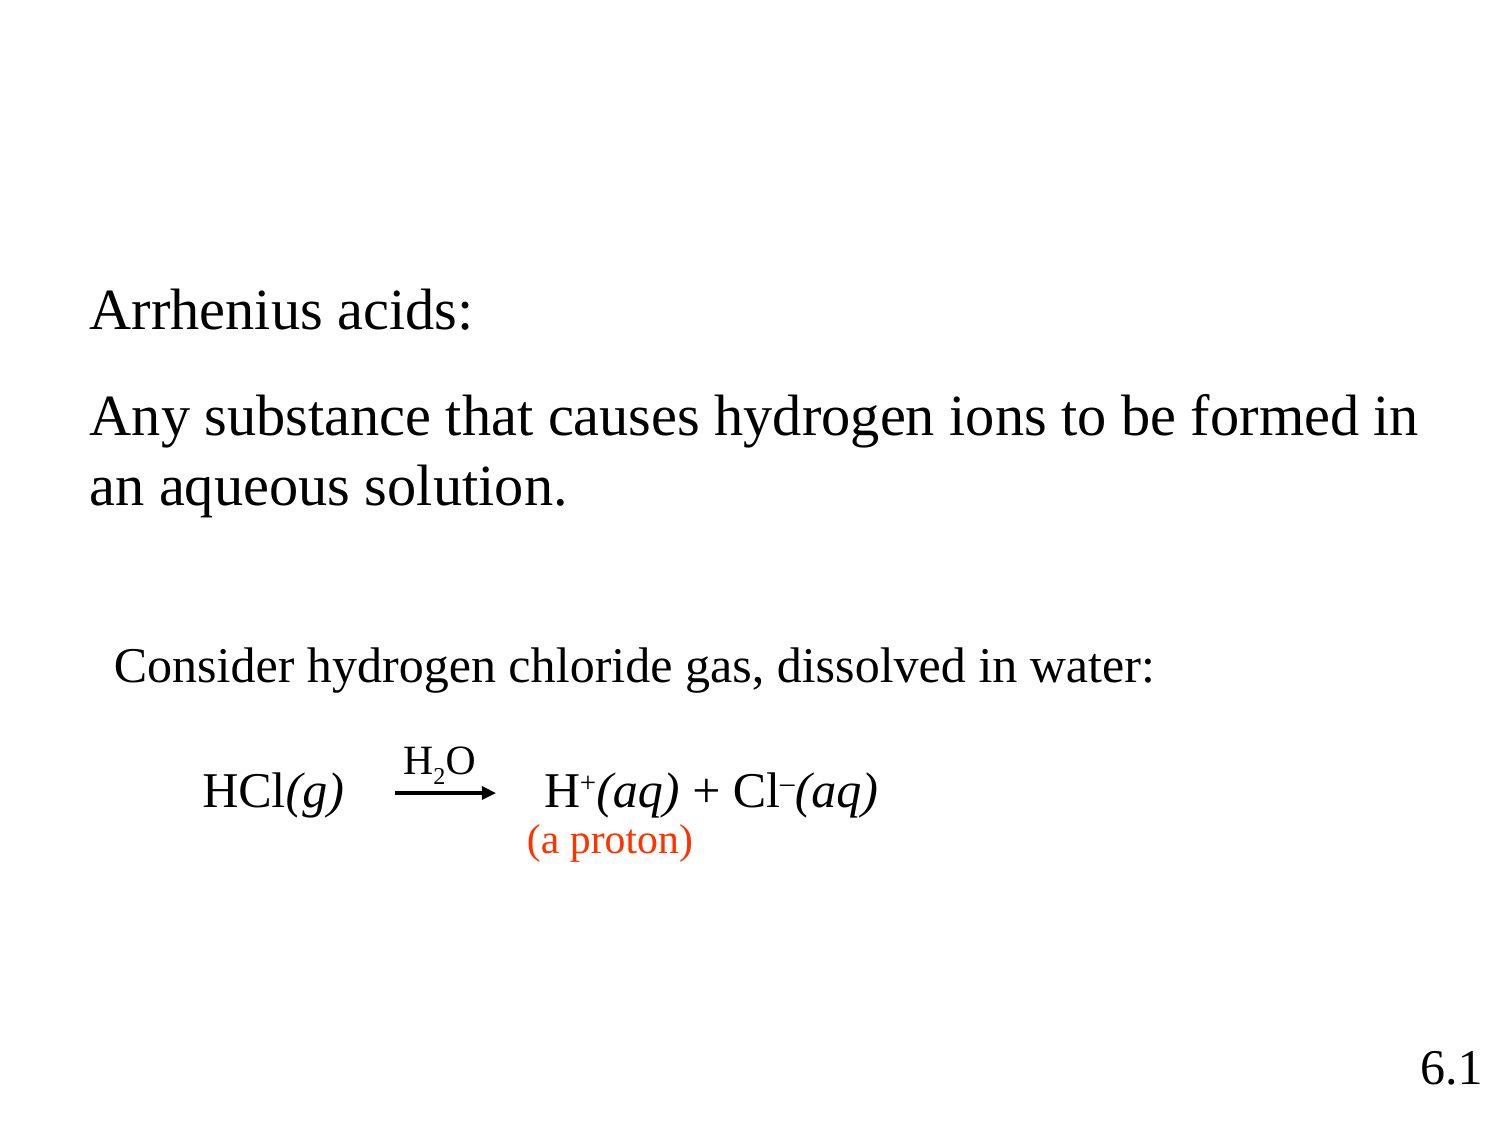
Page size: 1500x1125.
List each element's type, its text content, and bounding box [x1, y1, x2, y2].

text_box Arrhenius acids: Any substance that causes hydrogen ions to be formed in an aqueous solution. [74, 263, 1463, 526]
text_box HCl(g) H+(aq) + Cl–(aq) [187, 749, 1101, 826]
text_box H2O [388, 725, 491, 798]
text_box (a proton) [512, 804, 709, 871]
text_box 6.1 [1405, 1026, 1498, 1103]
text_box Consider hydrogen chloride gas, dissolved in water: [99, 624, 1171, 701]
